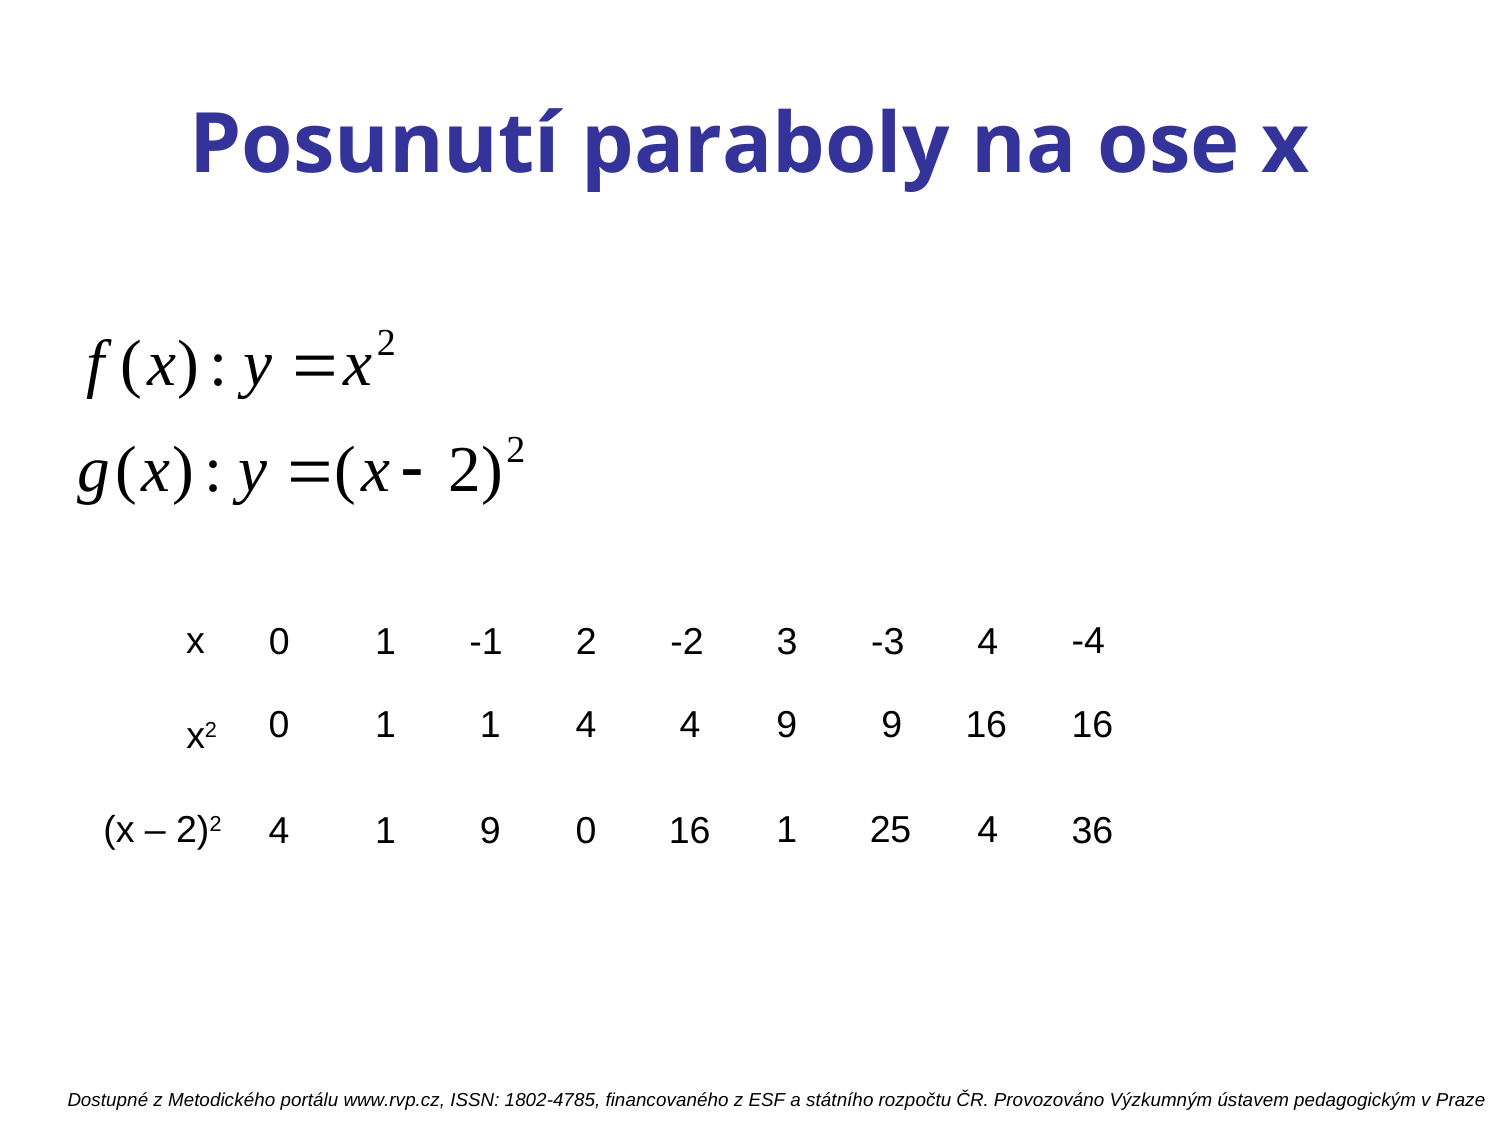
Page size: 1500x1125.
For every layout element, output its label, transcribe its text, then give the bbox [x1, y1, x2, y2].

chart [64, 314, 408, 413]
text_box 1 [761, 797, 821, 859]
text_box Dostupné z Metodického portálu www.rvp.cz, ISSN: 1802-4785, financovaného z ESF a státního rozpočtu ČR. Provozováno Výzkumným ústavem pedagogickým v Praze [52, 1080, 1500, 1118]
text_box 16 [950, 692, 1046, 753]
table_header [536, 574, 636, 677]
text_box x [171, 608, 231, 670]
table_header [636, 574, 736, 677]
table_cell [1036, 677, 1136, 781]
table_cell [136, 781, 236, 797]
table_cell [436, 677, 536, 781]
table_cell [536, 781, 636, 884]
text_box x2 [171, 703, 278, 764]
text_box -3 [856, 609, 962, 671]
text_box -2 [655, 609, 761, 671]
table_cell [936, 753, 1036, 781]
text_box 1 [360, 609, 420, 671]
text_box 3 [761, 609, 821, 671]
table_cell [236, 781, 336, 884]
table_header [936, 574, 1036, 677]
table_cell [636, 677, 736, 781]
text_box 1 [360, 798, 419, 860]
table_cell [136, 677, 236, 781]
text_box 9 [454, 798, 560, 860]
table_cell [936, 781, 1036, 884]
text_box 4 [962, 609, 1022, 671]
text_box 4 [962, 797, 1058, 859]
text_box 0 [254, 609, 313, 671]
text_box 0 [560, 798, 620, 860]
text_box -4 [1056, 608, 1164, 670]
text_box 25 [844, 797, 951, 859]
table_cell [336, 677, 436, 781]
text_box 1 [360, 692, 419, 753]
table_cell [636, 781, 736, 884]
table_header [836, 574, 936, 677]
table_cell [536, 677, 636, 781]
table_cell [236, 677, 336, 781]
table_header [236, 574, 336, 677]
text_box 4 [253, 798, 313, 860]
text_box 0 [253, 692, 313, 753]
table_cell [436, 781, 536, 884]
text_box 4 [560, 692, 620, 753]
text_box 36 [1056, 798, 1164, 860]
table_cell [736, 781, 836, 884]
table_cell [1036, 781, 1136, 798]
table_header [336, 574, 436, 677]
text_box 16 [643, 798, 750, 860]
table_header [436, 574, 536, 677]
table_header [1036, 574, 1136, 677]
table_cell [936, 677, 1036, 692]
text_box 2 [561, 609, 621, 671]
table_cell [836, 781, 936, 884]
text_box 9 [761, 692, 821, 753]
text_box Posunutí paraboly na ose x [75, 45, 1426, 233]
table_cell [136, 859, 236, 884]
table_header [136, 574, 236, 677]
chart [64, 420, 538, 520]
table_cell [836, 677, 936, 781]
table_header [736, 574, 836, 677]
text_box 1 [454, 692, 560, 753]
text_box -1 [454, 609, 561, 671]
text_box (x – 2)2 [88, 797, 254, 859]
table_cell [336, 781, 436, 884]
text_box 9 [856, 692, 950, 753]
text_box 4 [643, 692, 750, 753]
table_cell [736, 677, 836, 781]
text_box 16 [1056, 692, 1164, 753]
table_cell [1036, 859, 1136, 884]
